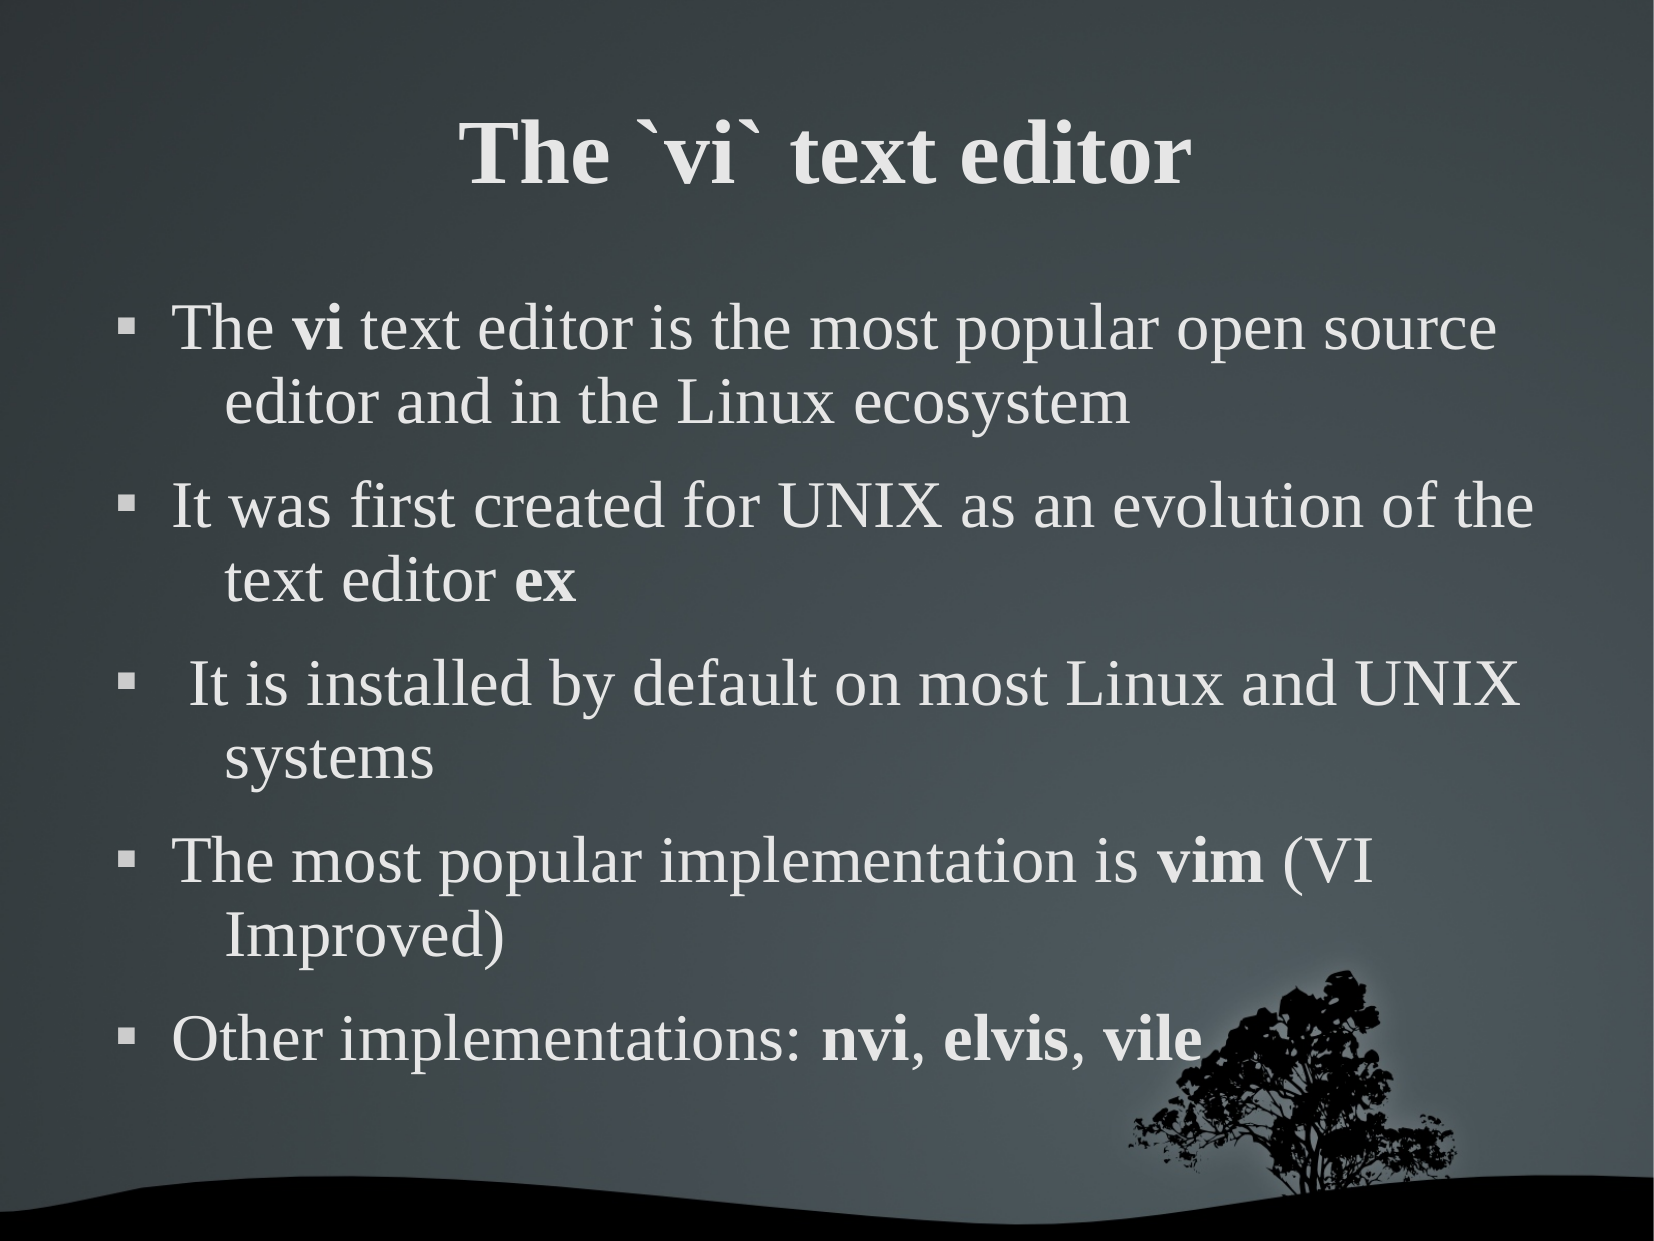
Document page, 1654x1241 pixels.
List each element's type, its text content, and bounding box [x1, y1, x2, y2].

title The `vi` text editor [82, 49, 1571, 257]
picture [0, 0, 1654, 1241]
list The vi text editor is the most popular open source editor and in the Linux ecosystem It was first created for UNIX as an evolution of the text editor ex It is installed by default on most Linux and UNIX systems The most popular implementation is vim (VI Improved) Other implementations: nvi, elvis, vile [82, 290, 1571, 1109]
